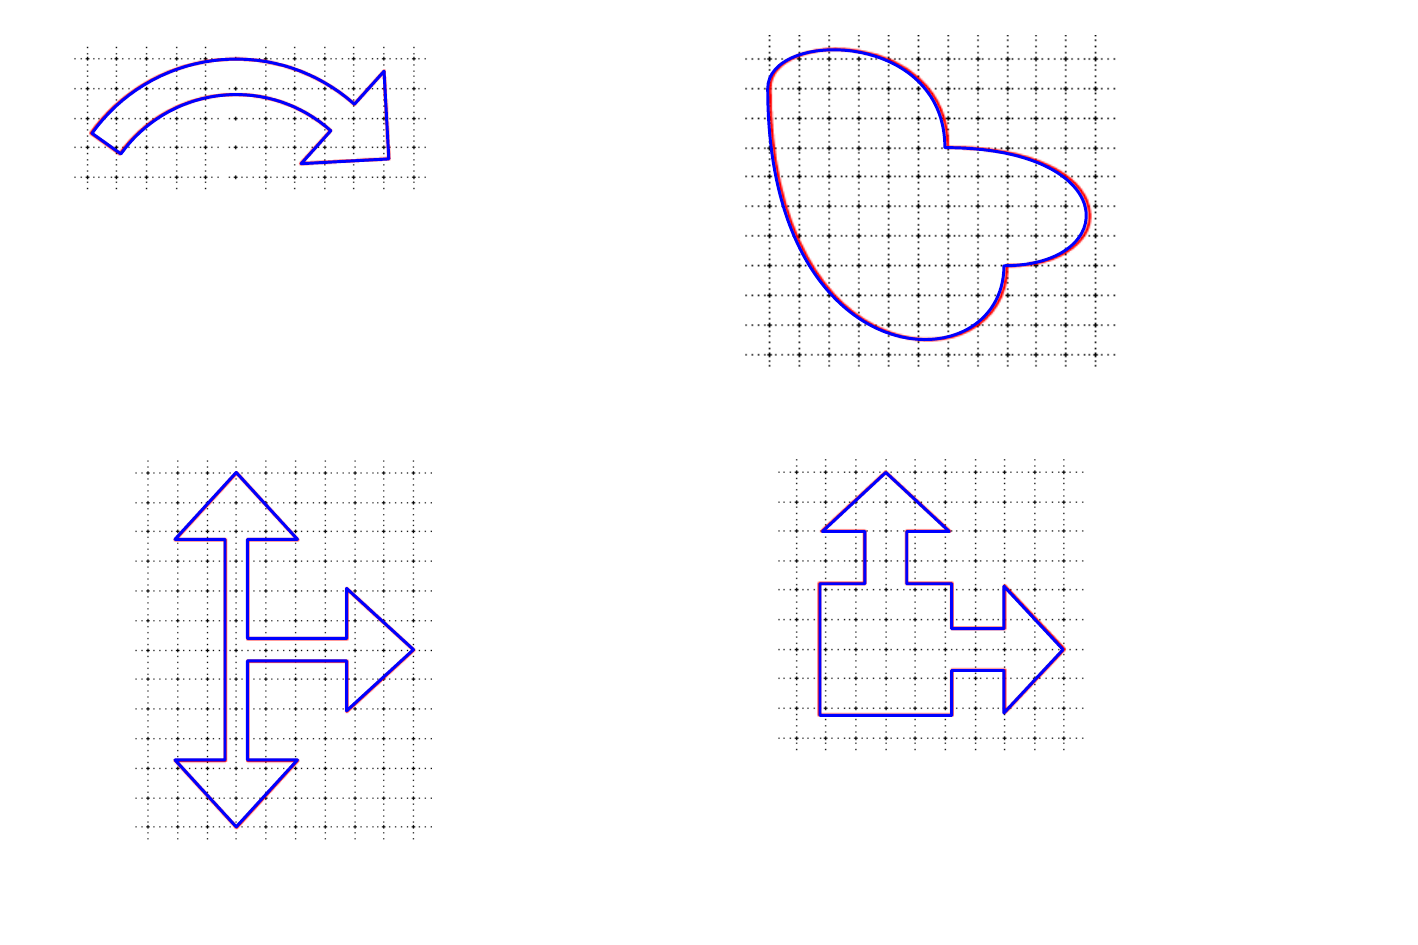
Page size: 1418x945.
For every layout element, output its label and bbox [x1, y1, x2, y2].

picture [132, 457, 432, 844]
picture [744, 35, 1117, 370]
picture [776, 458, 1086, 754]
picture [72, 42, 431, 193]
